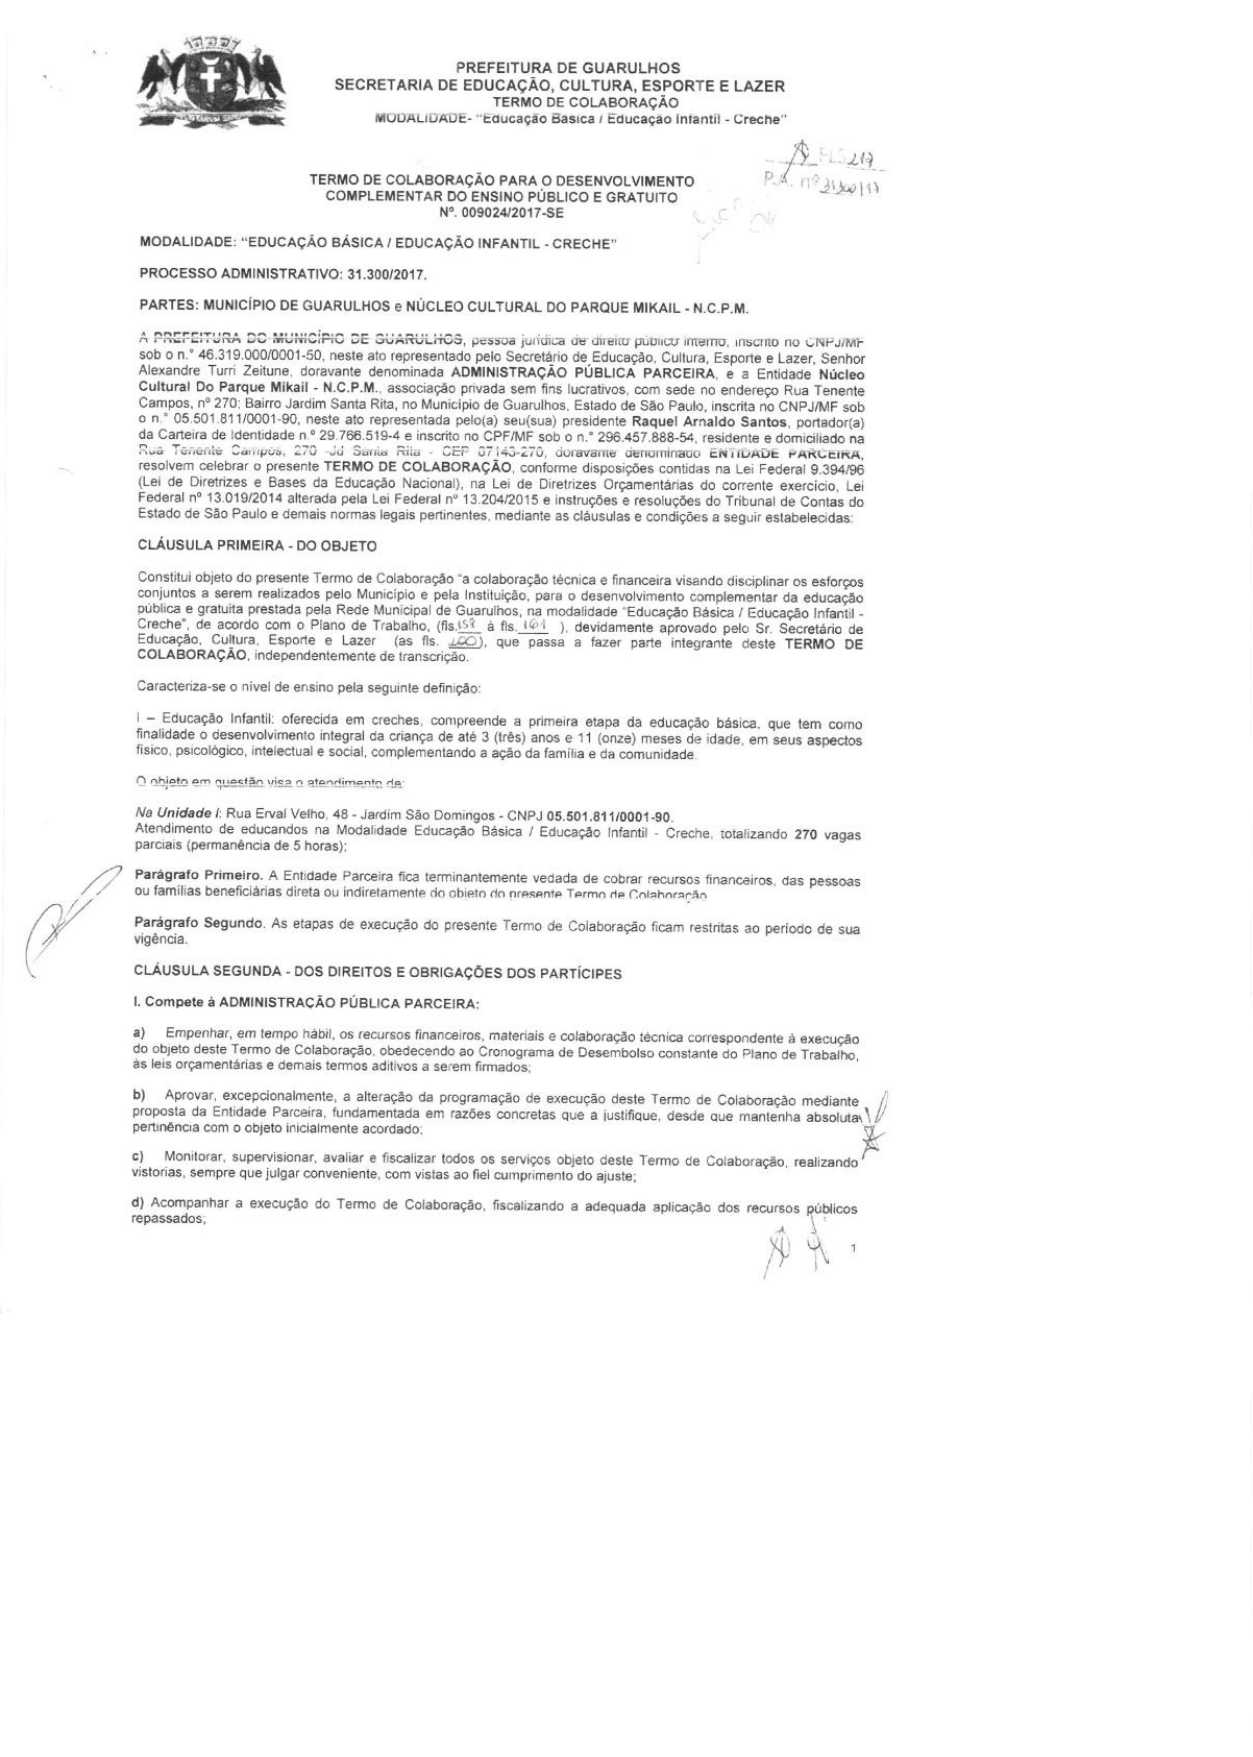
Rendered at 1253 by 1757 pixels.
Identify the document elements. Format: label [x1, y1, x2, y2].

text_box [0, 0, 1252, 1757]
